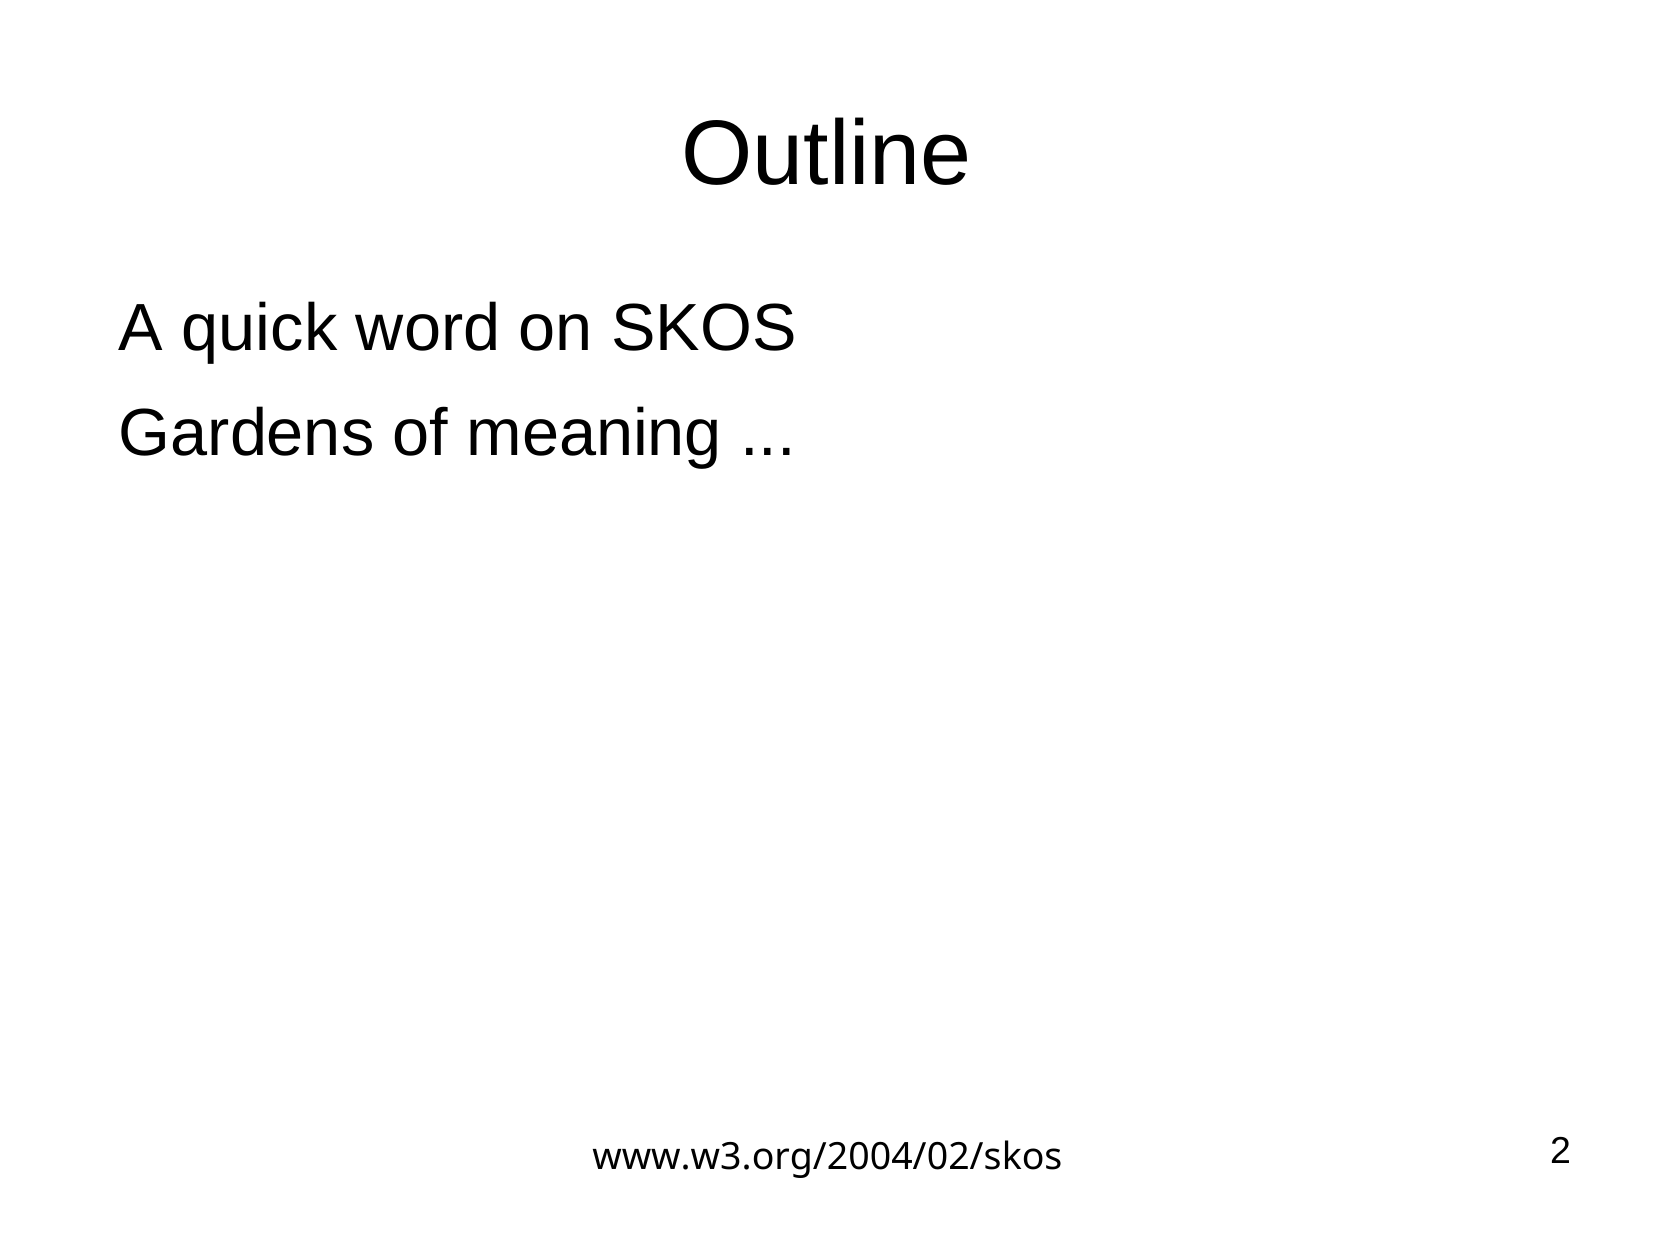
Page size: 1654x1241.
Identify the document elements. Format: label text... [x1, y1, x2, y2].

title Outline [82, 49, 1571, 257]
list A quick word on SKOS Gardens of meaning ... [82, 290, 1571, 1109]
